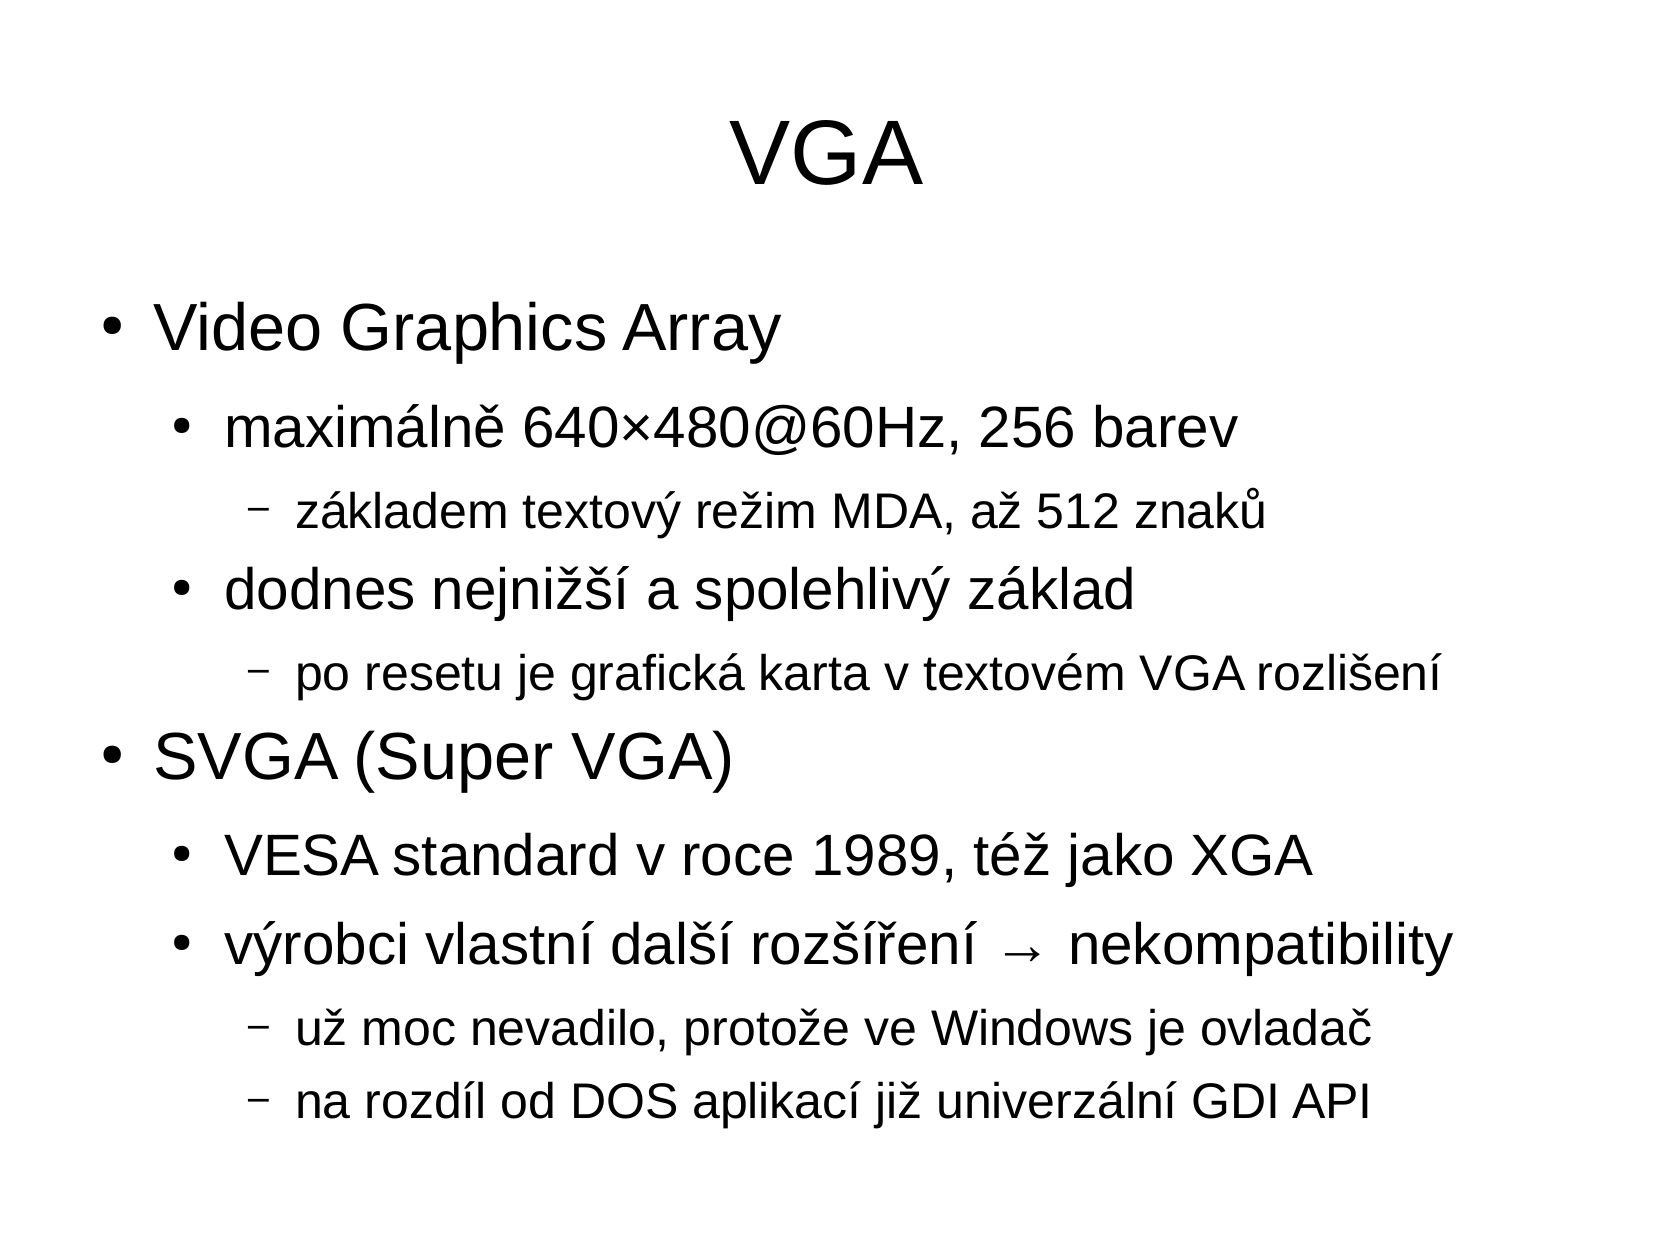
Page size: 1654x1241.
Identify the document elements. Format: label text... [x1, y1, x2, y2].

list Video Graphics Array maximálně 640×480@60Hz, 256 barev základem textový režim MDA, až 512 znaků dodnes nejnižší a spolehlivý základ po resetu je grafická karta v textovém VGA rozlišení SVGA (Super VGA) VESA standard v roce 1989, též jako XGA výrobci vlastní další rozšíření → nekompatibility už moc nevadilo, protože ve Windows je ovladač na rozdíl od DOS aplikací již univerzální GDI API [82, 290, 1571, 1129]
title VGA [82, 49, 1571, 257]
